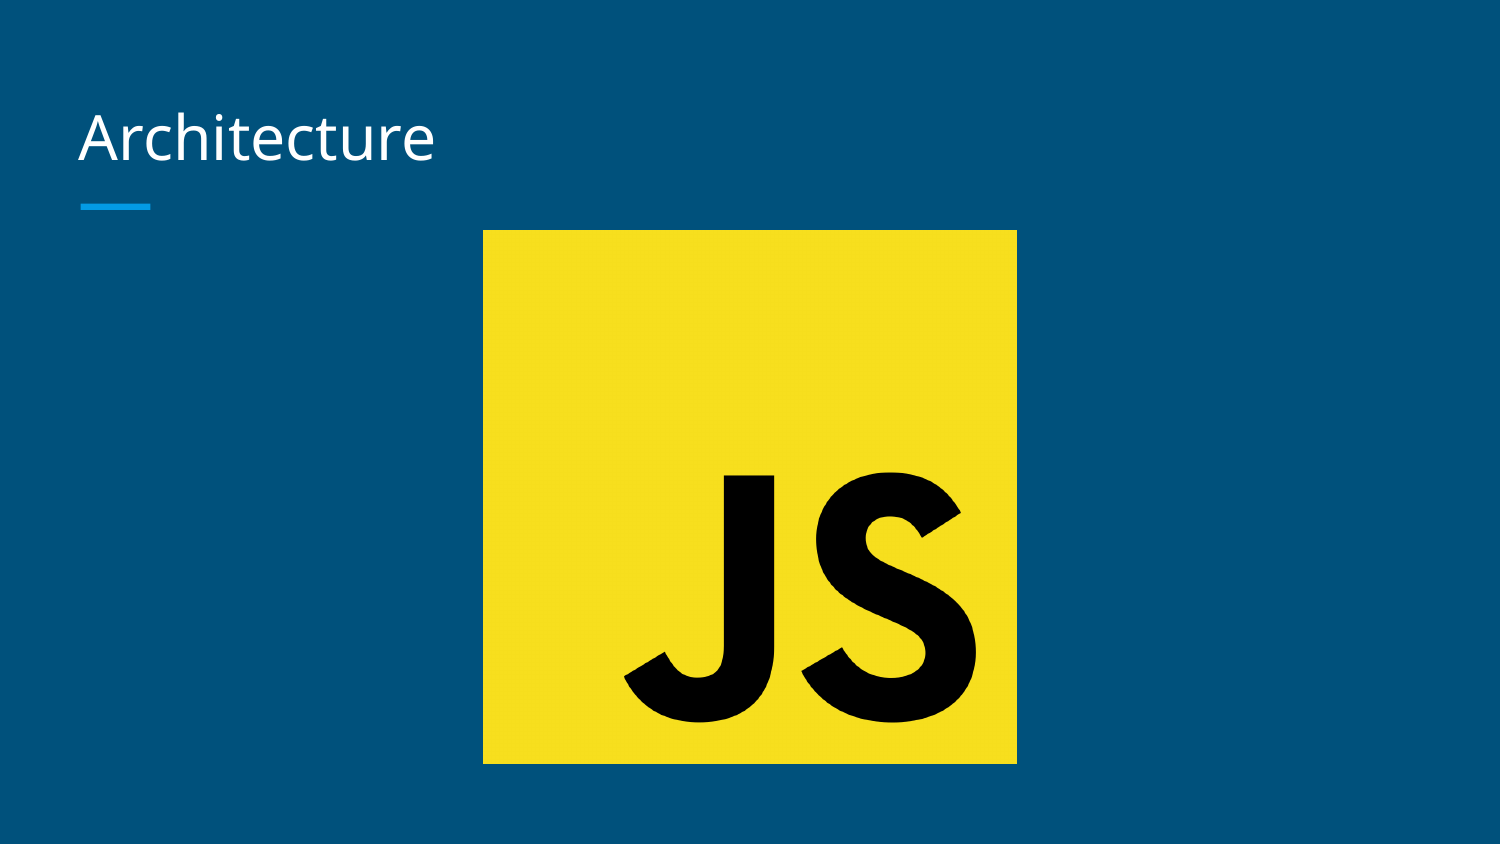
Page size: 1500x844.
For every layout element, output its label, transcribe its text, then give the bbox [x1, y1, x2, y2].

picture [484, 231, 1016, 763]
title Architecture [63, 75, 1437, 188]
